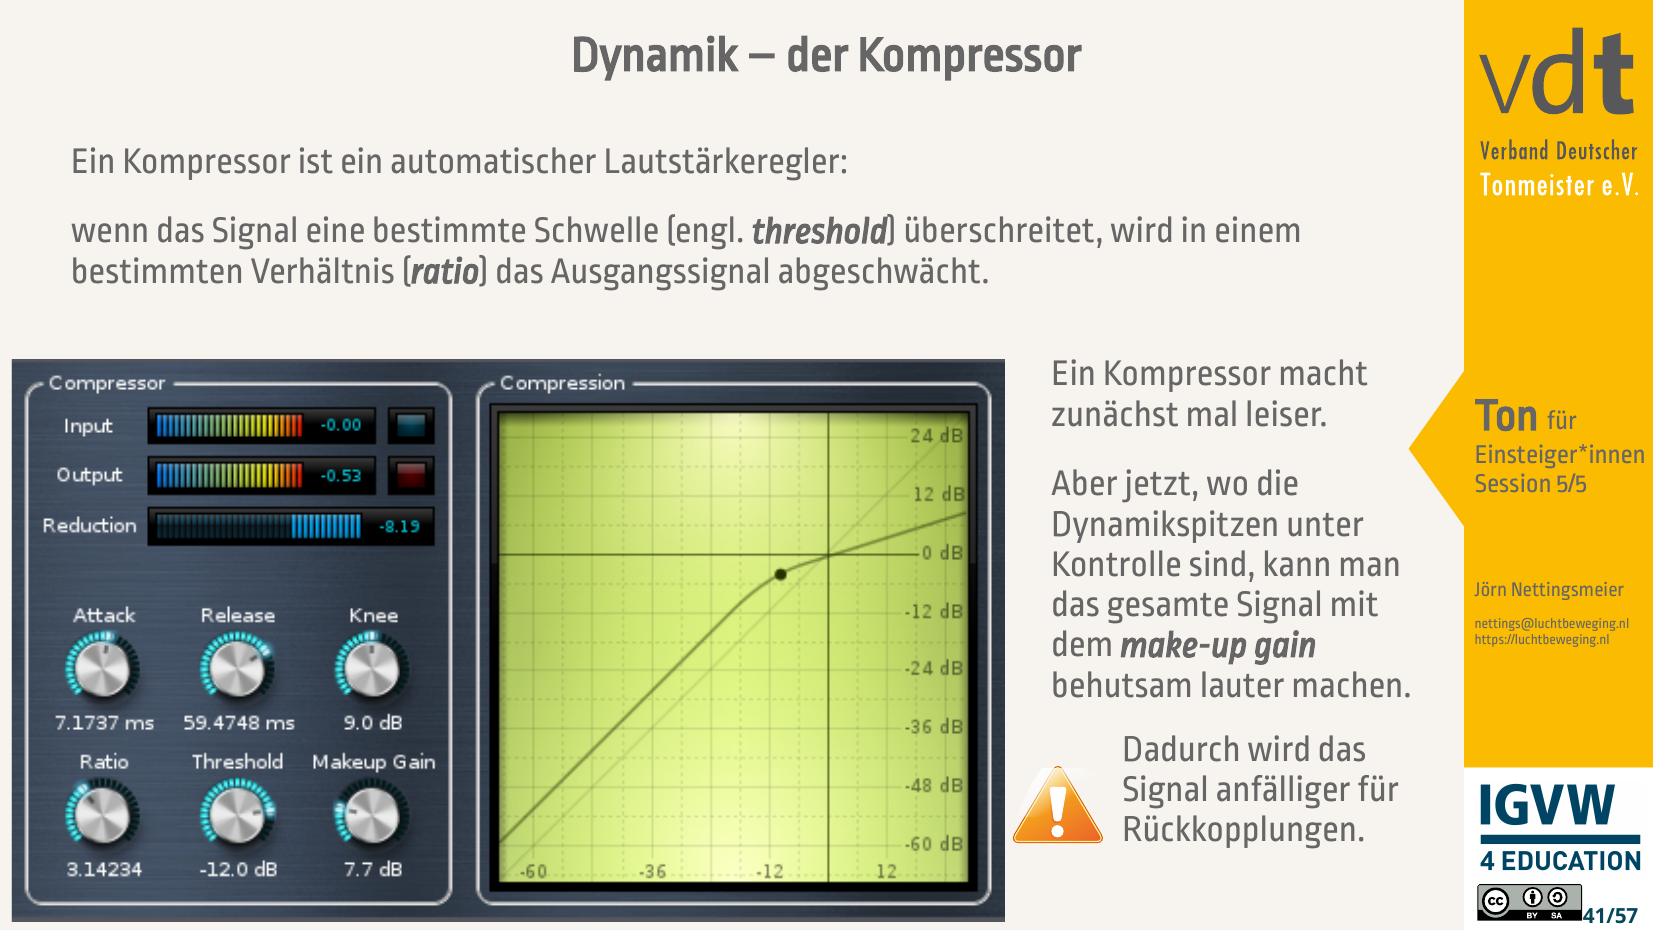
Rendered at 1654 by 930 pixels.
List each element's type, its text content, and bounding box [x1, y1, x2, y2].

picture [1477, 780, 1646, 882]
list Ein Kompressor macht zunächst mal leiser. Aber jetzt, wo die Dynamikspitzen unter Kontrolle sind, kann man das gesamte Signal mit dem make-up gain behutsam lauter machen. Dadurch wird das Signal anfälliger für Rückkopplungen. [980, 354, 1418, 930]
title Dynamik – der Kompressor [82, 4, 1571, 107]
picture [11, 359, 1118, 922]
list Ein Kompressor ist ein automatischer Lautstärkeregler: wenn das Signal eine bestimmte Schwelle (engl. threshold) überschreitet, wird in einem bestimmten Verhältnis (ratio) das Ausgangssignal abgeschwächt. [0, 141, 1453, 343]
